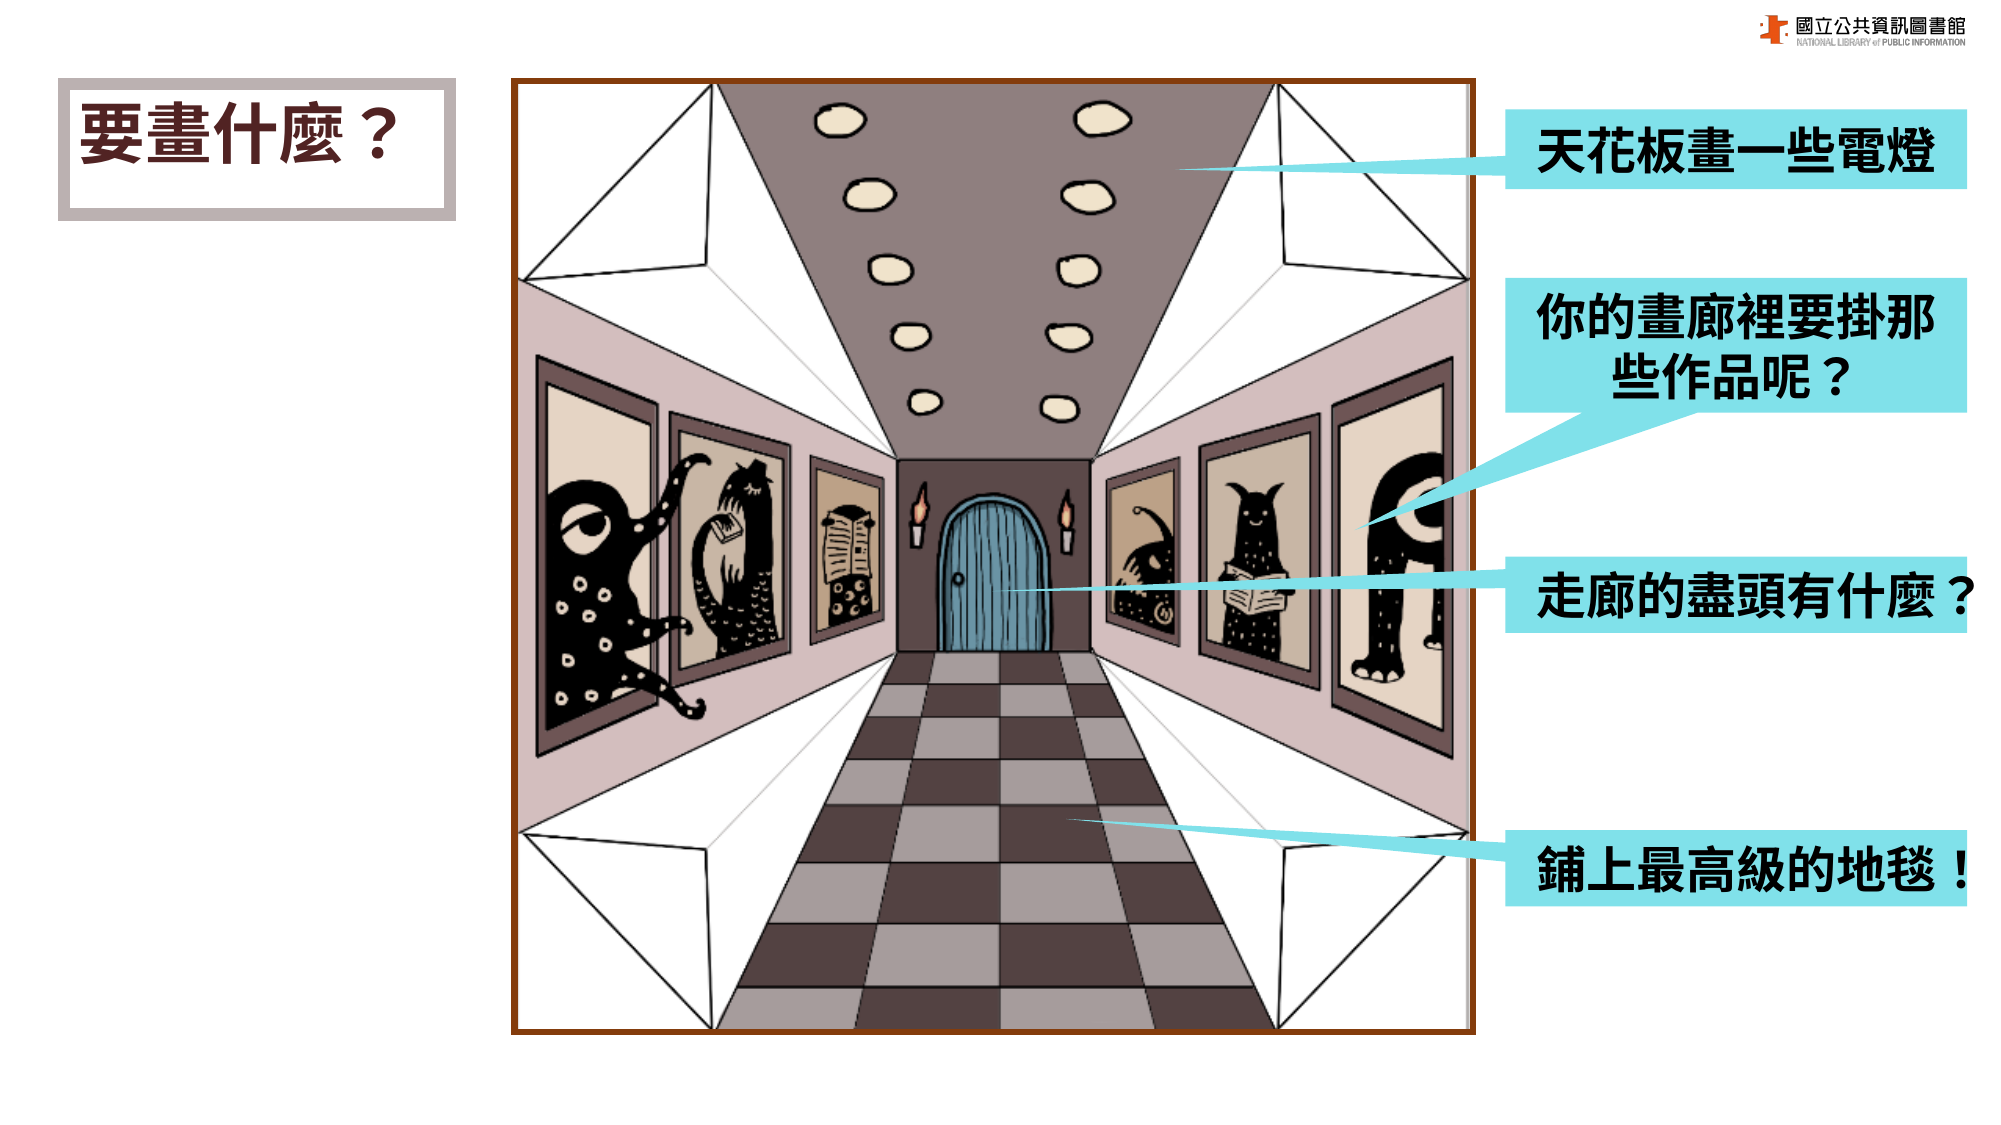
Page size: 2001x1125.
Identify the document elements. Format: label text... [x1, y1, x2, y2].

text_box 走廊的盡頭有什麼？ [992, 556, 1968, 633]
text_box 你的畫廊裡要掛那些作品呢？ [1354, 277, 1968, 531]
text_box 鋪上最高級的地毯！ [1066, 818, 1968, 907]
picture [517, 84, 1471, 1029]
text_box 要畫什麼？ [63, 84, 451, 215]
text_box 天花板畫一些電燈 [1175, 109, 1968, 190]
